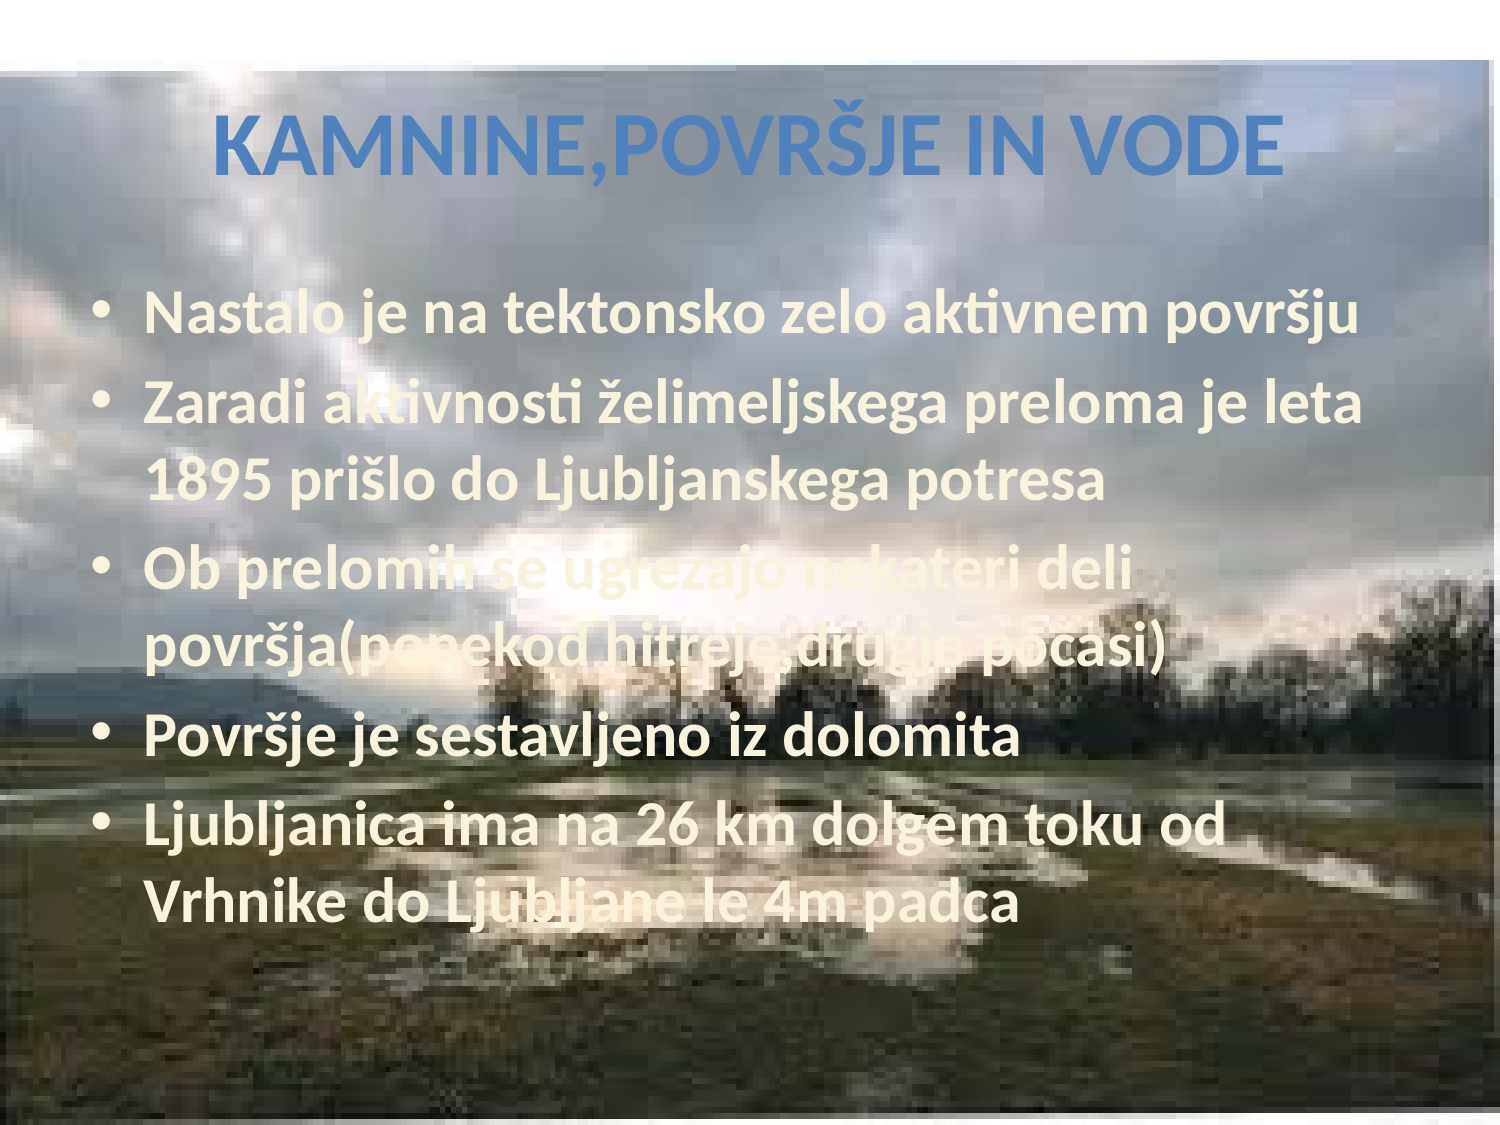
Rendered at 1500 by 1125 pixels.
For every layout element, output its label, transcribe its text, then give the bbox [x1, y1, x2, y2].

title Kamnine,površje in vode [75, 45, 1425, 233]
list Nastalo je na tektonsko zelo aktivnem površju Zaradi aktivnosti želimeljskega preloma je leta 1895 prišlo do Ljubljanskega potresa Ob prelomih se ugrezajo nekateri deli površja(ponekod hitreje,drugje počasi) Površje je sestavljeno iz dolomita Ljubljanica ima na 26 km dolgem toku od Vrhnike do Ljubljane le 4m padca [75, 262, 1425, 1005]
picture [0, 60, 1500, 1125]
